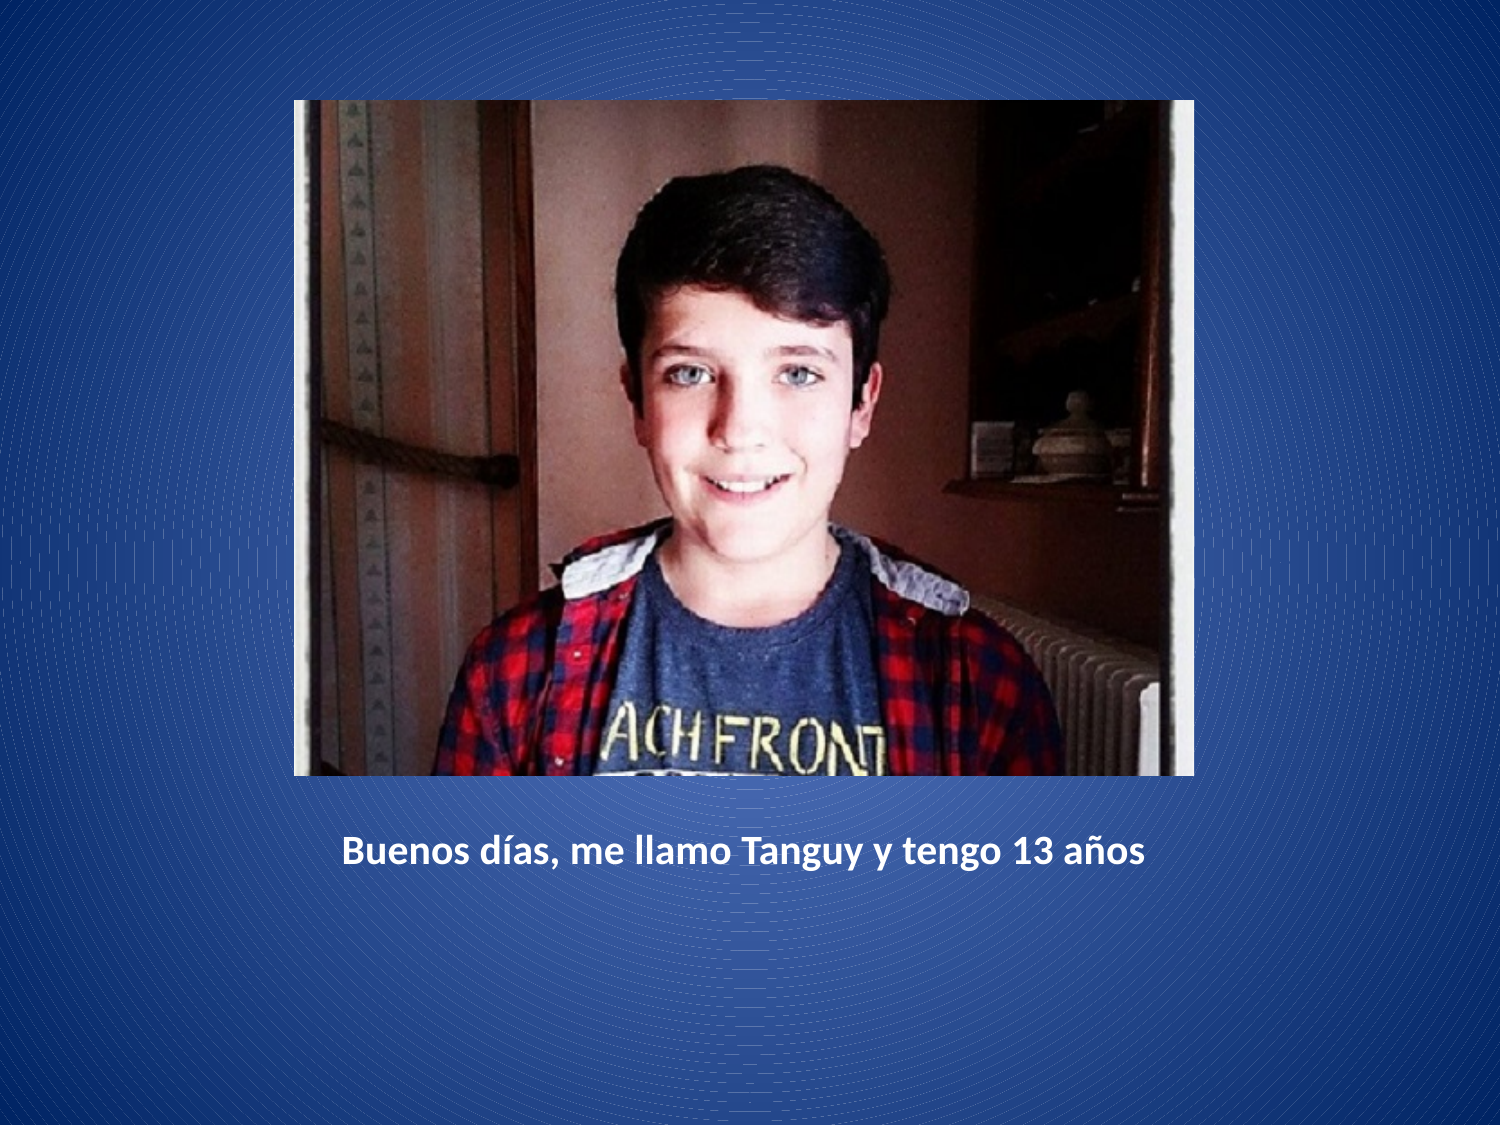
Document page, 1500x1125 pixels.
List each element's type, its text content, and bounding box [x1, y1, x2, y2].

picture [294, 100, 1195, 776]
title Buenos días, me llamo Tanguy y tengo 13 años [294, 787, 1195, 881]
